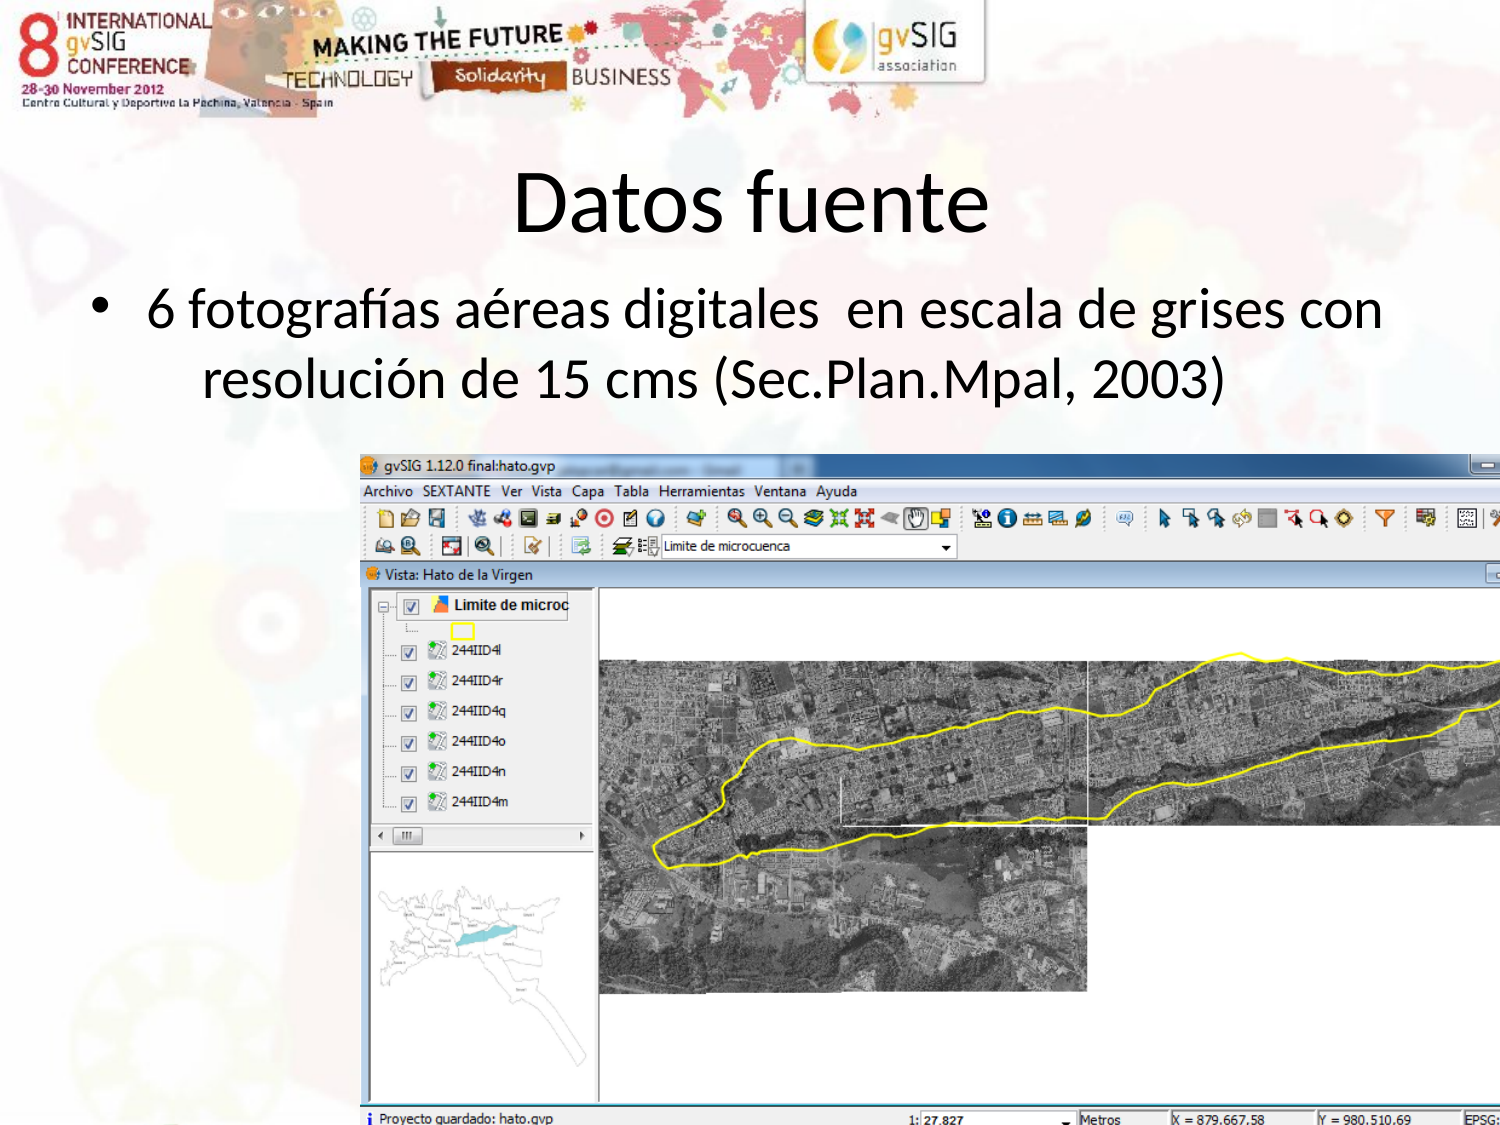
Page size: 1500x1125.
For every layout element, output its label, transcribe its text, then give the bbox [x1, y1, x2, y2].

picture [0, 0, 1500, 1125]
title Datos fuente [76, 101, 1427, 262]
list 6 fotografías aéreas digitales en escala de grises con resolución de 15 cms (Sec.Plan.Mpal, 2003) [75, 262, 1500, 1005]
